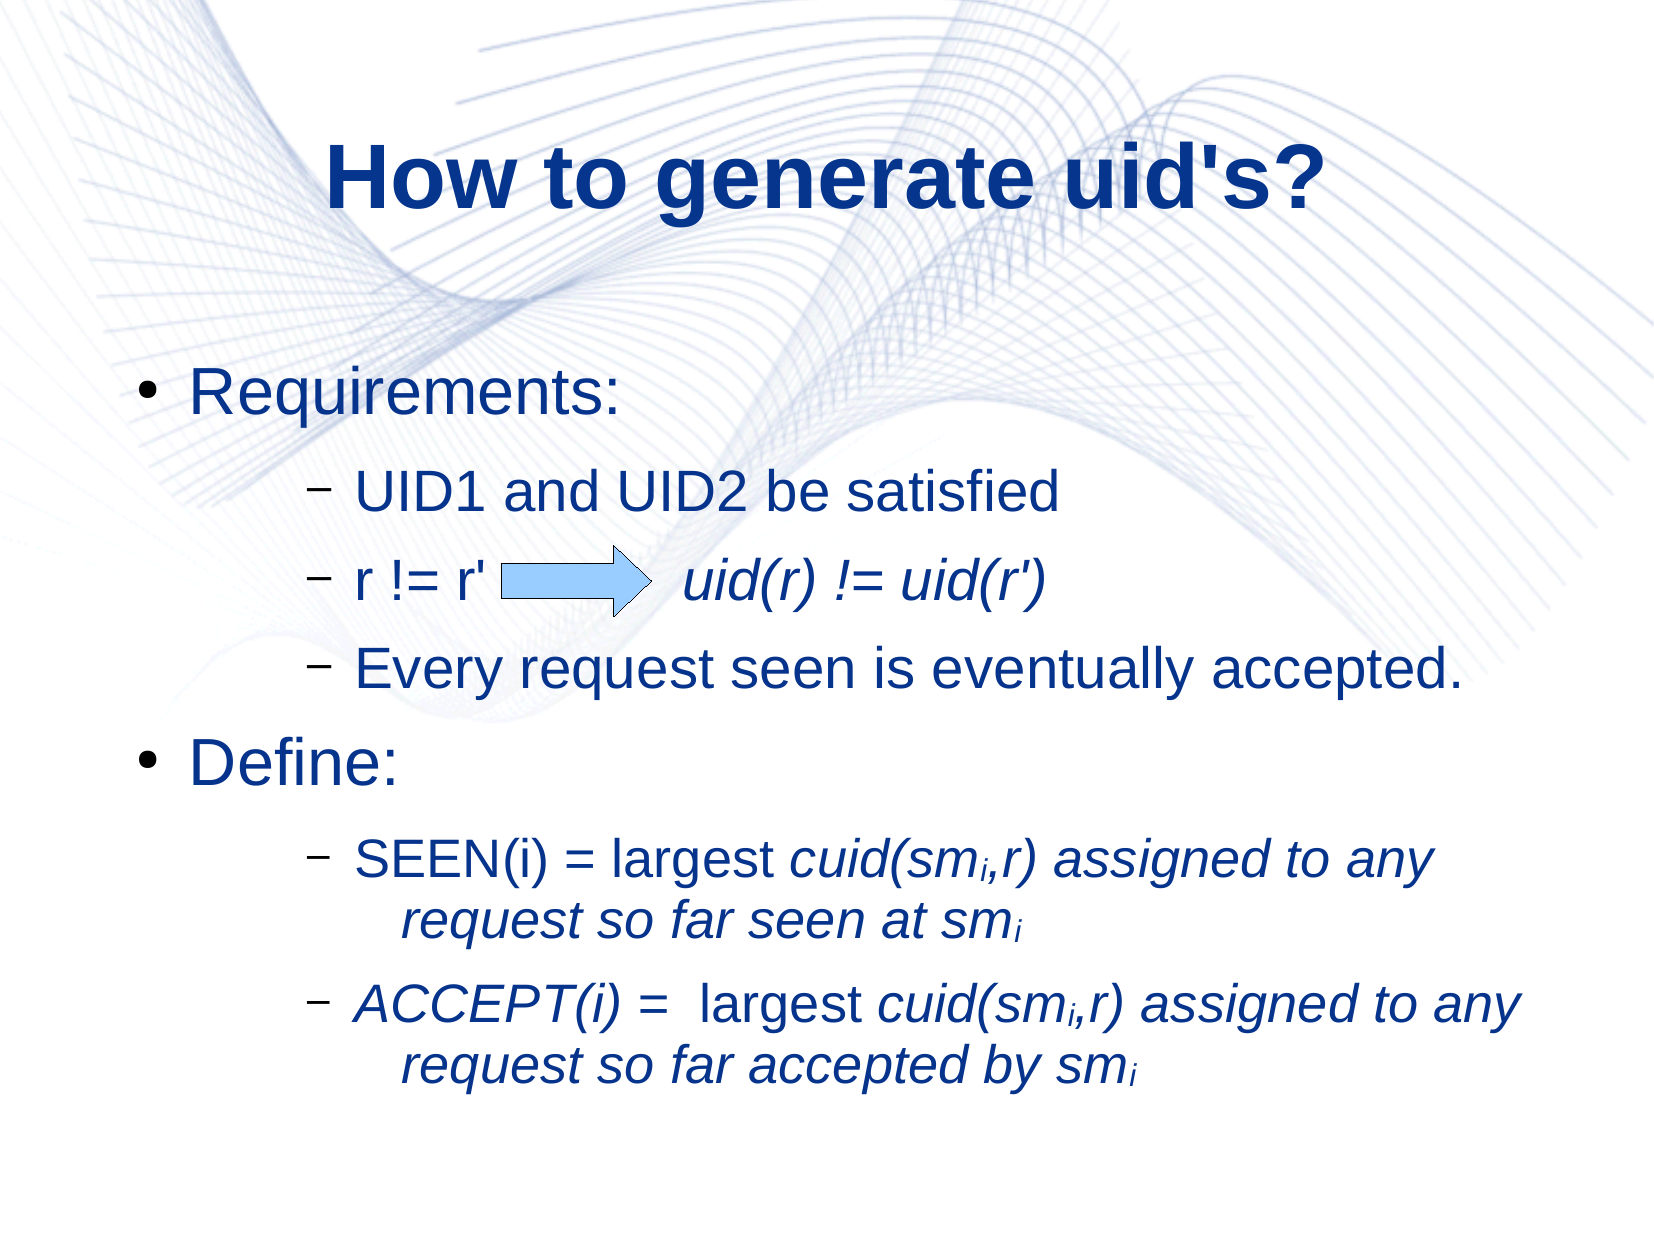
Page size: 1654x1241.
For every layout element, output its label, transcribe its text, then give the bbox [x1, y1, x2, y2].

picture [0, 0, 1654, 1241]
list Requirements: UID1 and UID2 be satisfied r != r' uid(r) != uid(r') Every request seen is eventually accepted. Define: SEEN(i) = largest cuid(smi,r) assigned to any request so far seen at smi ACCEPT(i) = largest cuid(smi,r) assigned to any request so far accepted by smi [118, 354, 1536, 1165]
text_box [501, 545, 652, 617]
title How to generate uid's? [118, 66, 1536, 288]
